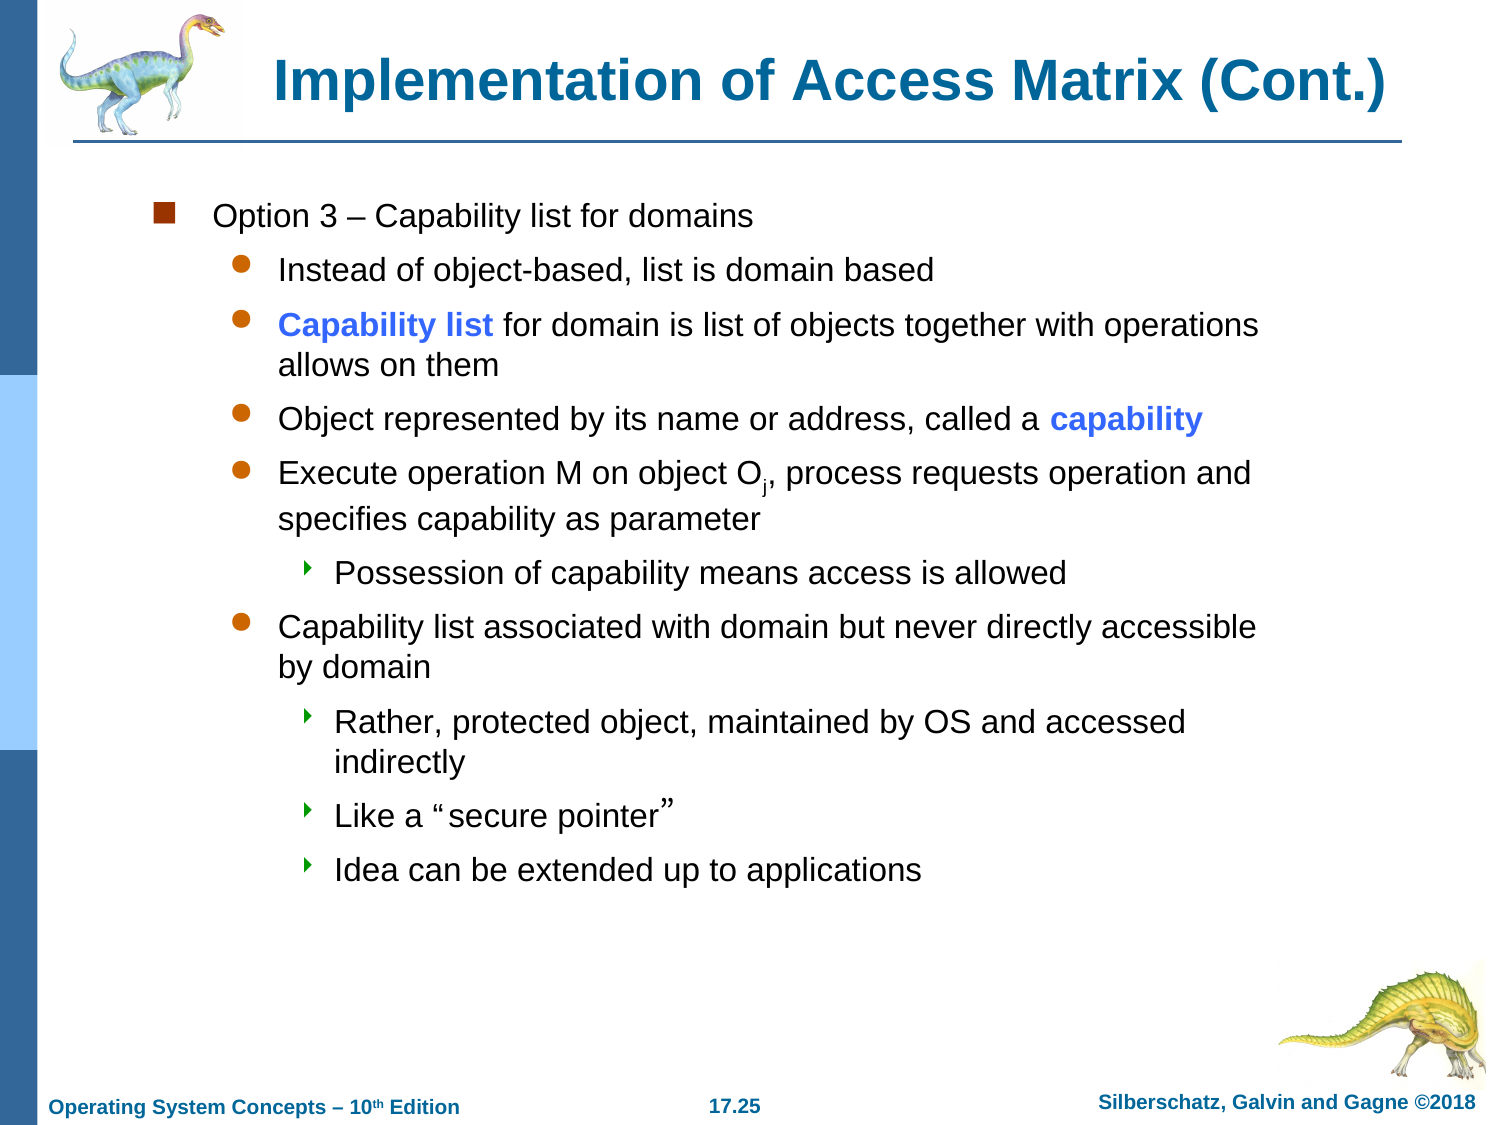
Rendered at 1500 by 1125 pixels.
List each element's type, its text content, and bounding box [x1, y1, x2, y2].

picture [1275, 959, 1486, 1090]
title Implementation of Access Matrix (Cont.) [194, 25, 1468, 121]
picture [1415, 1094, 1423, 1099]
picture [46, 0, 243, 149]
list Option 3 – Capability list for domains Instead of object-based, list is domain based Capability list for domain is list of objects together with operations allows on them Object represented by its name or address, called a capability Execute operation M on object Oj, process requests operation and specifies capability as parameter Possession of capability means access is allowed Capability list associated with domain but never directly accessible by domain Rather, protected object, maintained by OS and accessed indirectly Like a “secure pointer” Idea can be extended up to applications [141, 186, 1286, 930]
